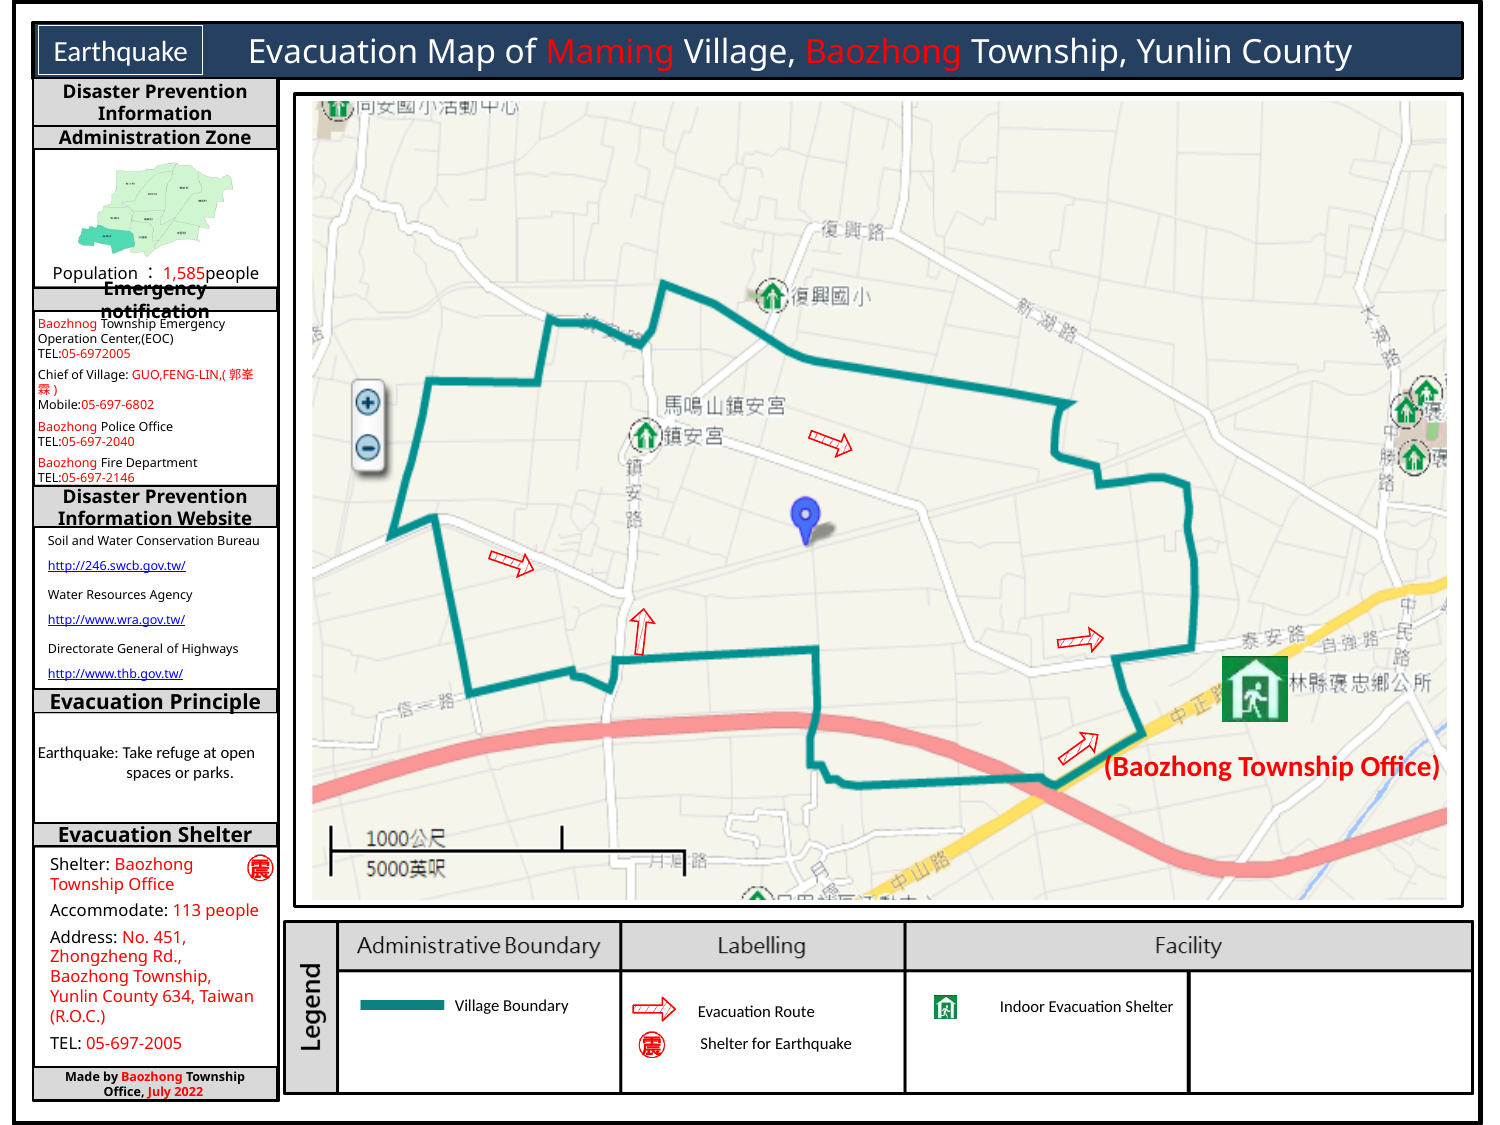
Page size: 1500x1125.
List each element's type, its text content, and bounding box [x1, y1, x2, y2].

text_box Made by Baozhong Township Office, July 2022 [33, 1067, 278, 1100]
text_box Administration Zone [33, 125, 278, 149]
text_box (Baozhong Township Office) [1088, 739, 1456, 790]
text_box Baozhnog Township Emergency Operation Center,(EOC) TEL:05-6972005 Chief of Village: GUO,FENG-LIN,(郭峯霖) Mobile:05-697-6802 Baozhong Police Office TEL:05-697-2040 Baozhong Fire Department TEL:05-697-2146 [23, 308, 278, 493]
picture [283, 920, 1474, 1095]
picture [305, 101, 1447, 900]
text_box Earthquake [38, 25, 203, 75]
text_box Evacuation Principle [33, 689, 278, 713]
text_box [1058, 732, 1098, 765]
text_box Population：1,585people [34, 255, 278, 287]
picture [32, 790, 280, 1102]
text_box [1057, 628, 1104, 652]
picture [32, 493, 280, 734]
text_box [808, 430, 852, 457]
text_box Soil and Water Conservation Bureau http://246.swcb.gov.tw/ Water Resources Agency http://www.wra.gov.tw/ Directorate General of Highways http://www.thb.gov.tw/ [33, 525, 280, 691]
text_box Disaster Prevention Information [33, 78, 278, 125]
text_box Emergency notification [33, 287, 278, 308]
text_box Earthquake: Take refuge at open spaces or parks. [23, 734, 291, 790]
text_box Evacuation Map of Maming Village, Baozhong Township, Yunlin County [32, 22, 1463, 79]
text_box Evacuation Shelter [33, 822, 278, 846]
text_box Disaster Prevention Information Website [33, 493, 278, 528]
text_box [630, 609, 655, 655]
text_box [488, 551, 534, 577]
picture [32, 79, 280, 525]
text_box Shelter: Baozhong Township Office Accommodate: 113 people Address: No. 451, Zhongzheng Rd., Baozhong Township, Yunlin County 634, Taiwan (R.O.C.) TEL: 05-697-2005 [35, 846, 277, 1087]
